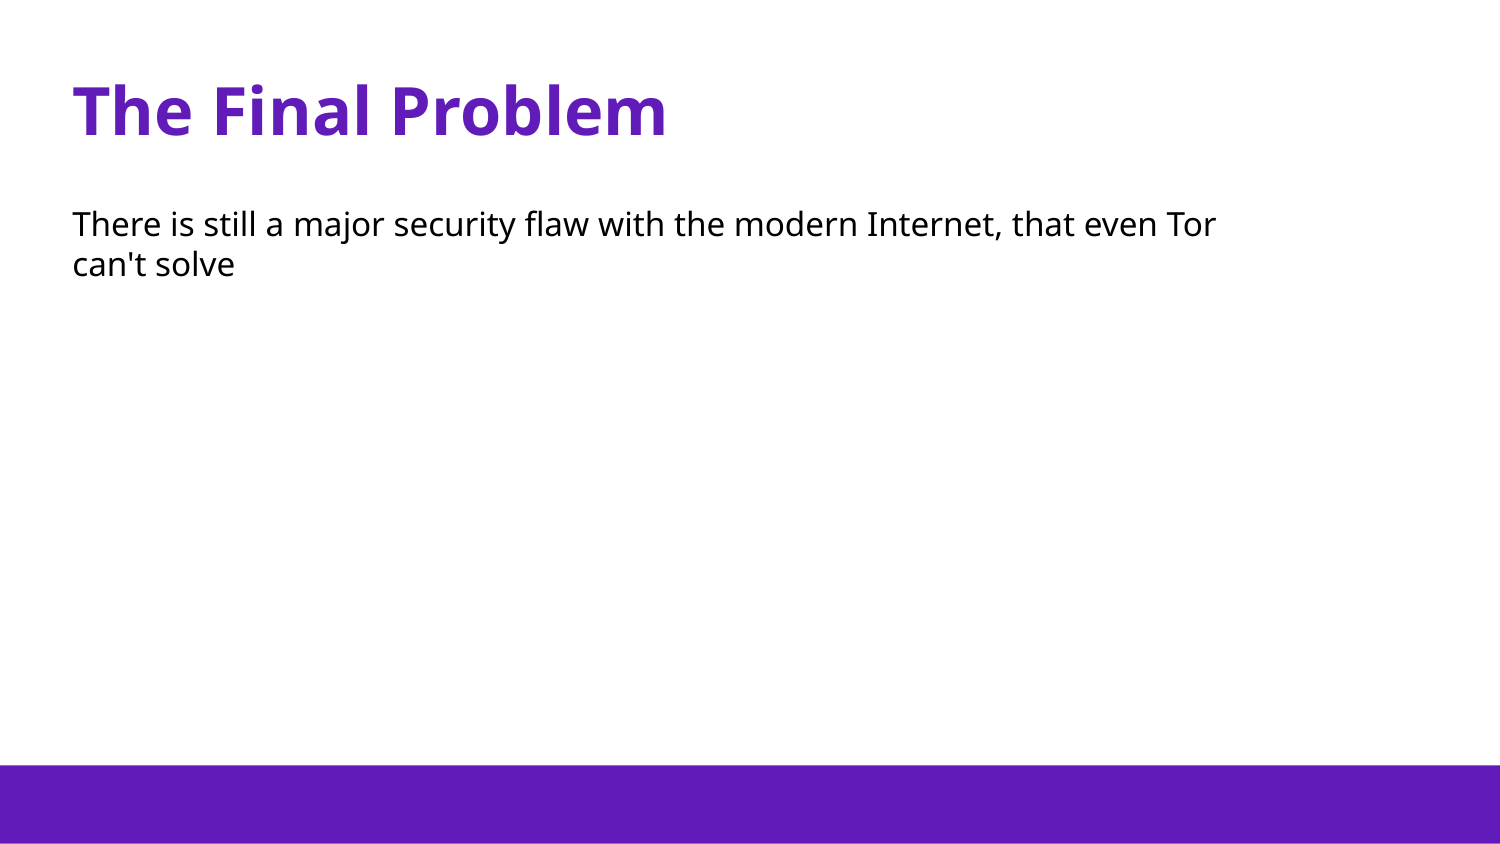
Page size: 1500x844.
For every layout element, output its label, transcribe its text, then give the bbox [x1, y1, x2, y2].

title The Final Problem [57, 54, 1273, 164]
list There is still a major security flaw with the modern Internet, that even Tor can't solve [57, 188, 1273, 709]
